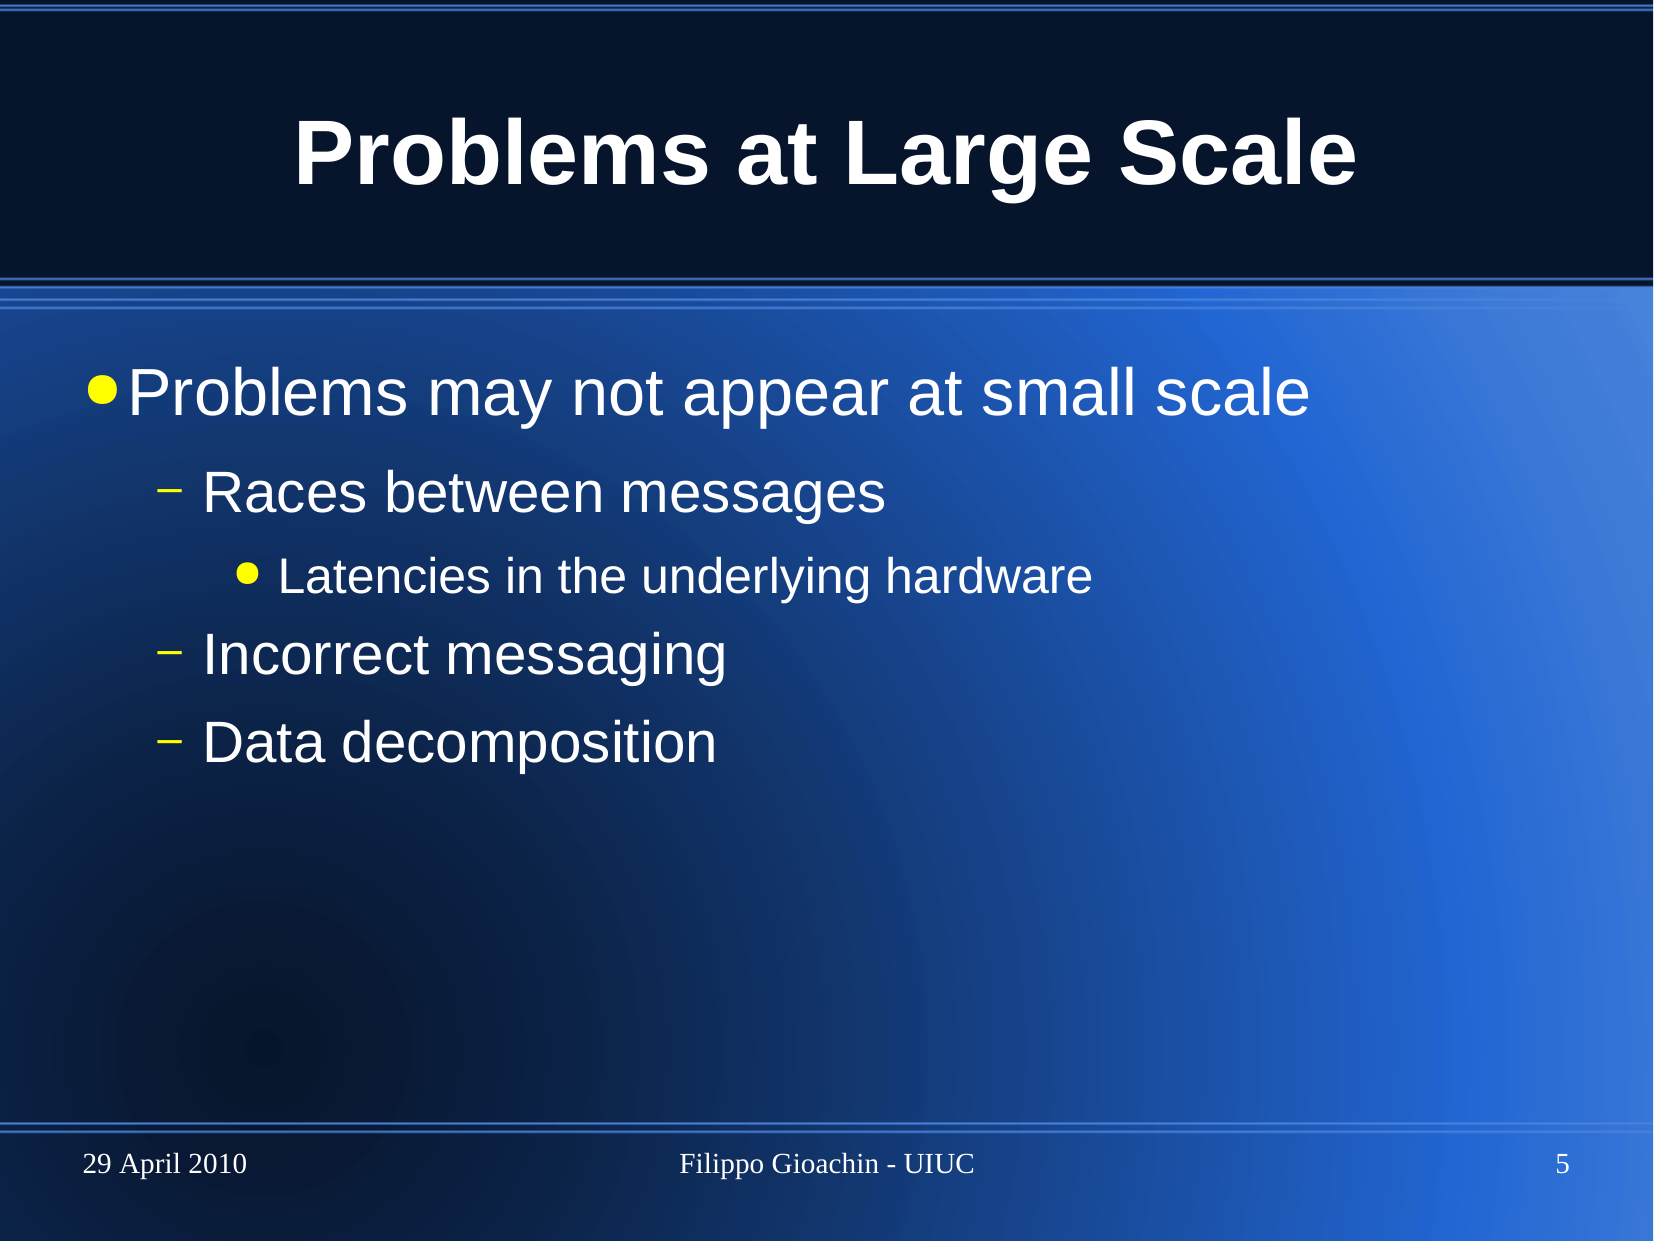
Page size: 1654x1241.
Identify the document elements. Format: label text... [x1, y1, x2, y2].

title Problems at Large Scale [82, 49, 1571, 257]
list Problems may not appear at small scale Races between messages Latencies in the underlying hardware Incorrect messaging Data decomposition [82, 355, 1571, 1160]
picture [0, 0, 1654, 1241]
